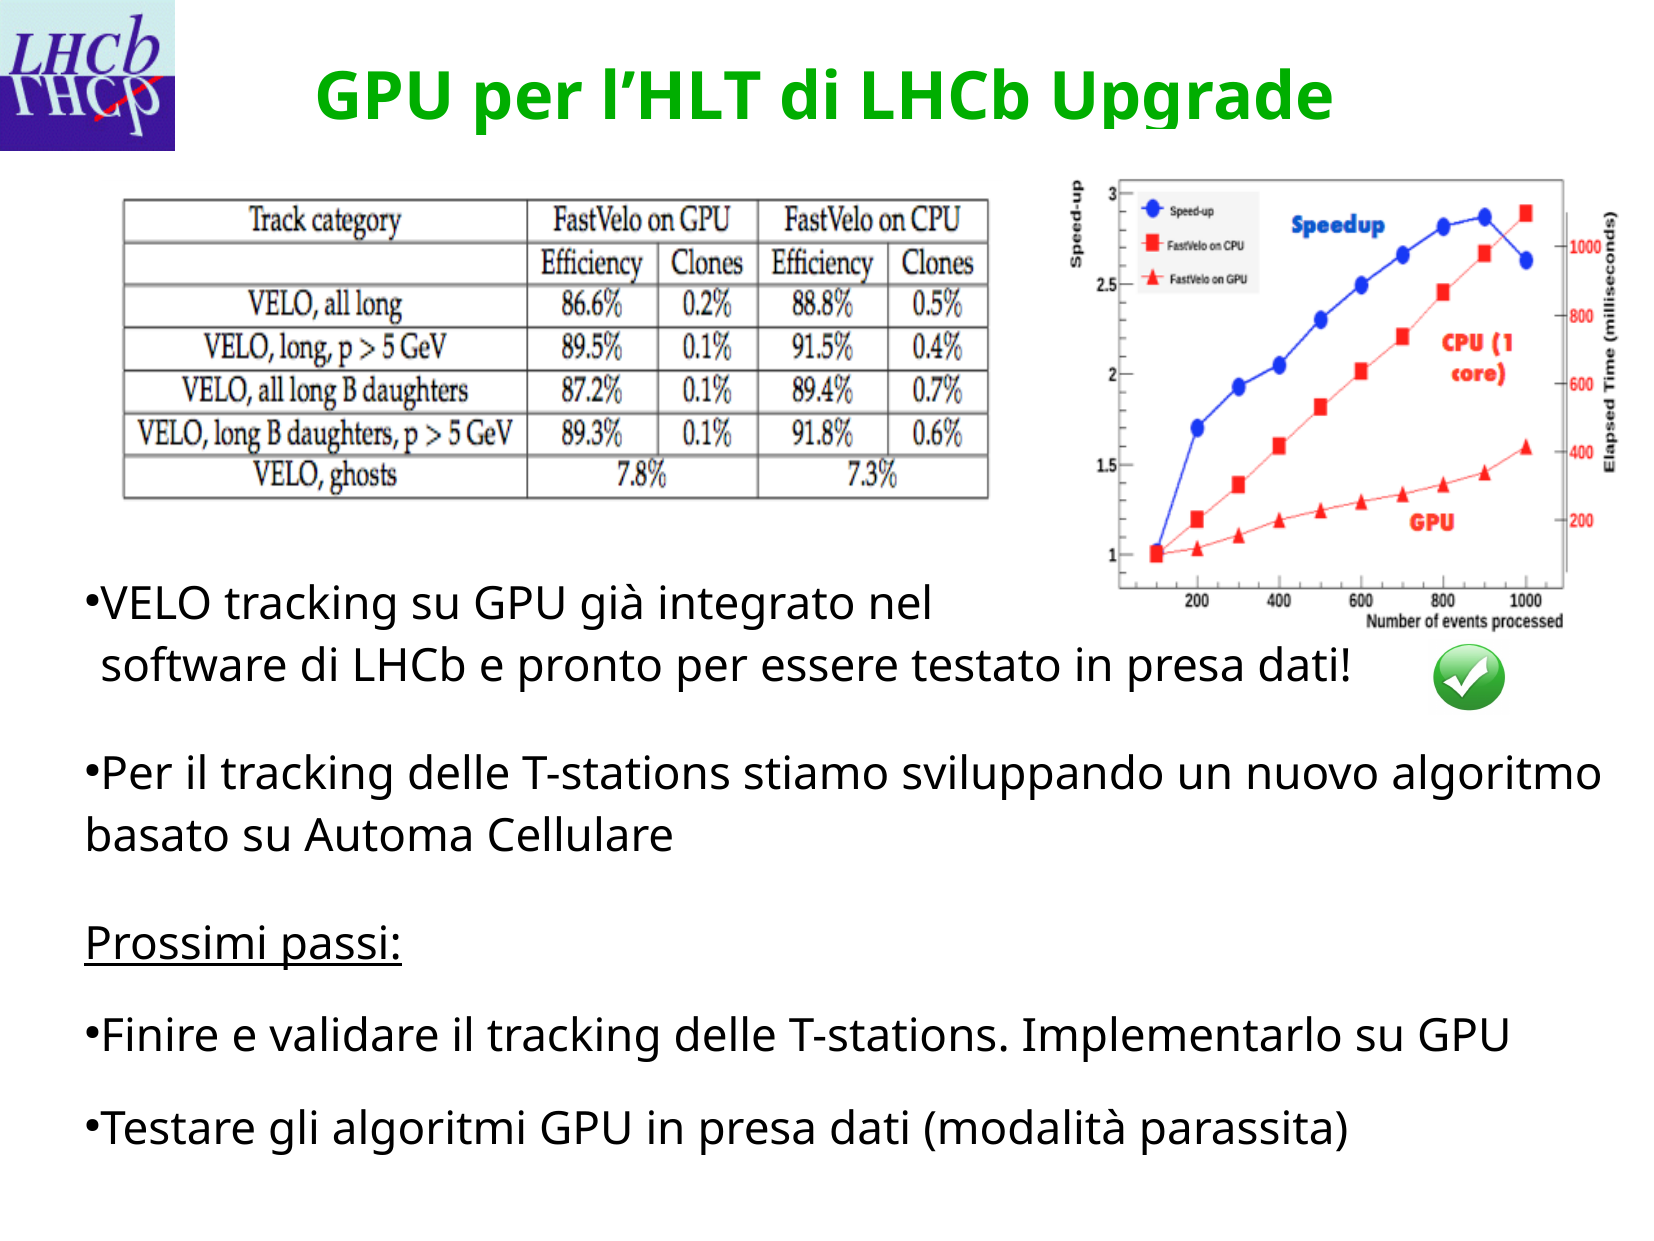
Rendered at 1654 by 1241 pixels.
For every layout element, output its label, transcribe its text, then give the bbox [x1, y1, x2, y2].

picture [102, 179, 1003, 528]
picture [1064, 129, 1619, 715]
title GPU per l’HLT di LHCb Upgrade [62, 45, 1589, 142]
picture [0, 0, 175, 151]
text_box VELO tracking su GPU già integrato nel software di LHCb e pronto per essere testato in presa dati! Per il tracking delle T-stations stiamo sviluppando un nuovo algoritmo basato su Automa Cellulare Prossimi passi: Finire e validare il tracking delle T-stations. Implementarlo su GPU Testare gli algoritmi GPU in presa dati (modalità parassita) [69, 562, 1634, 1238]
